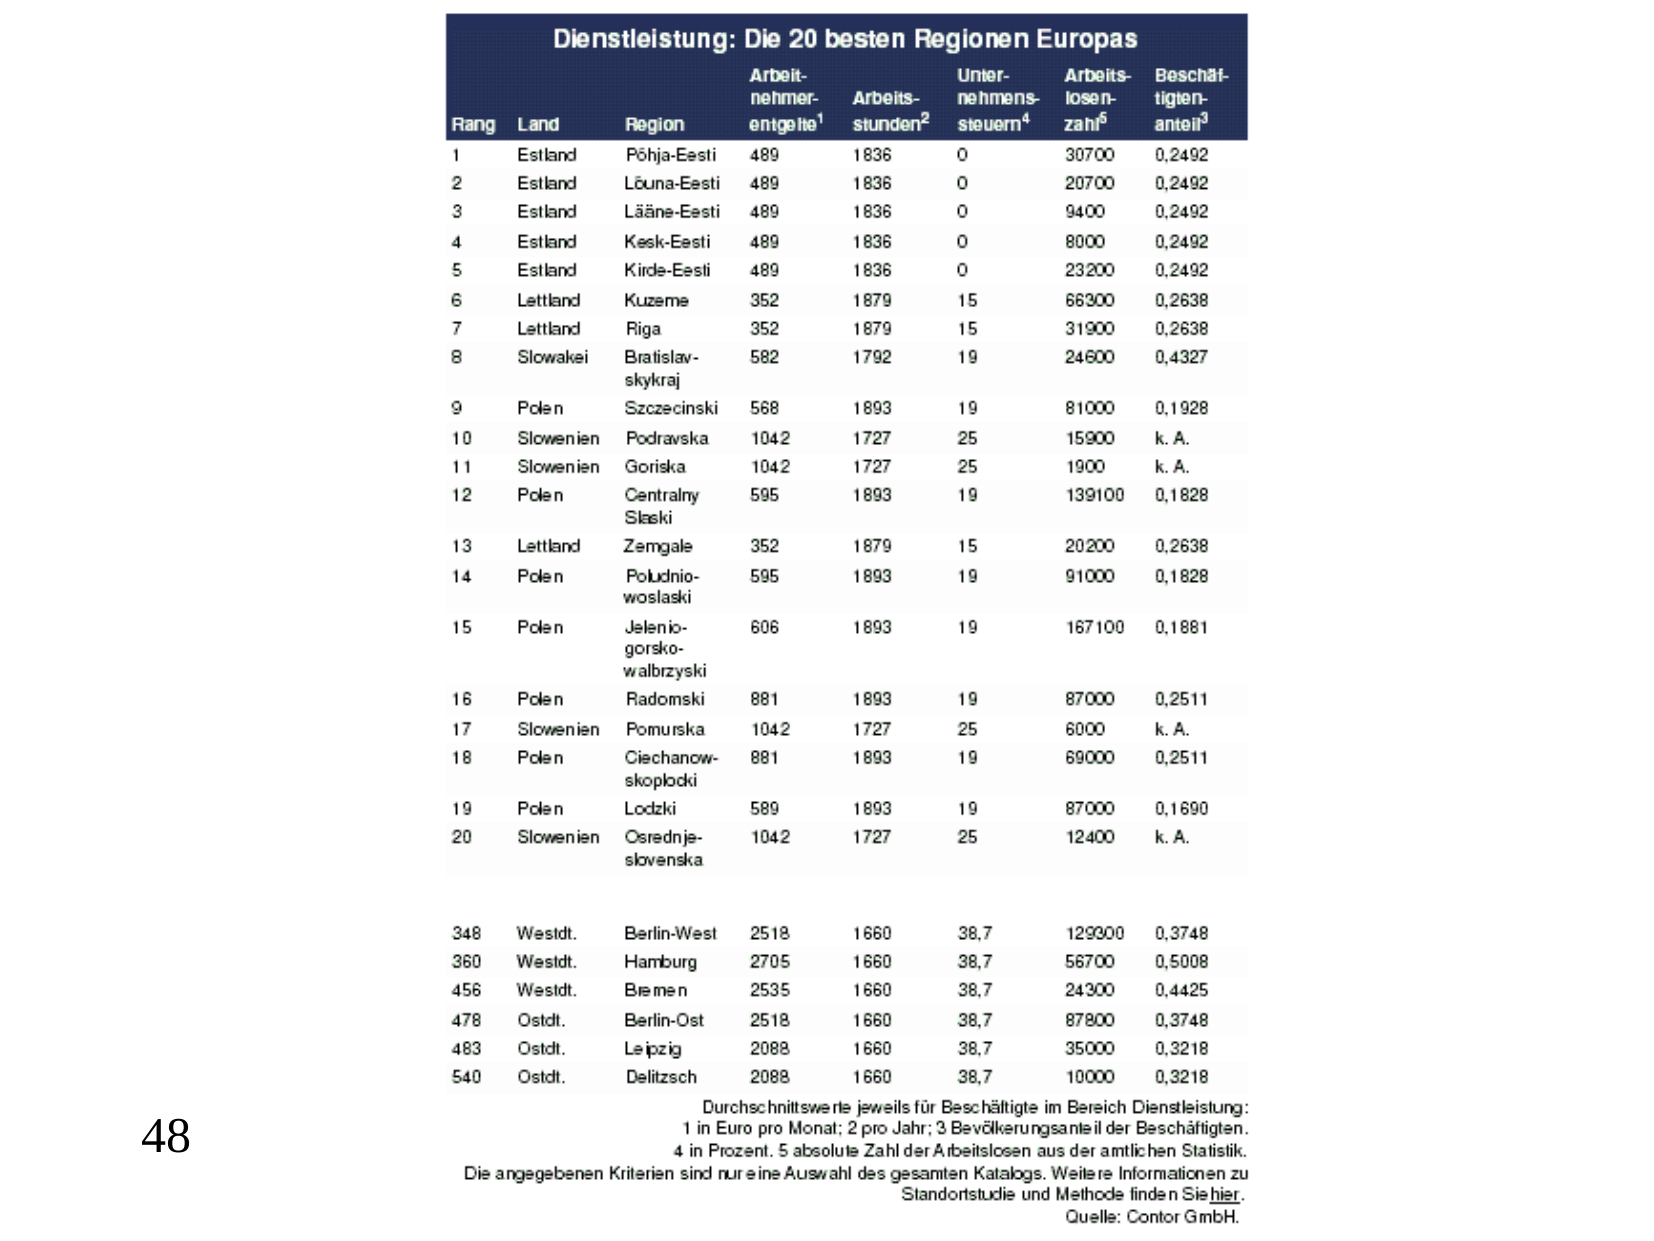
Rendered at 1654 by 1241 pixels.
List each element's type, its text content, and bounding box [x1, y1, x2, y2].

text_box <Foliennummer> [141, 1108, 494, 1170]
picture [437, 0, 1252, 1229]
